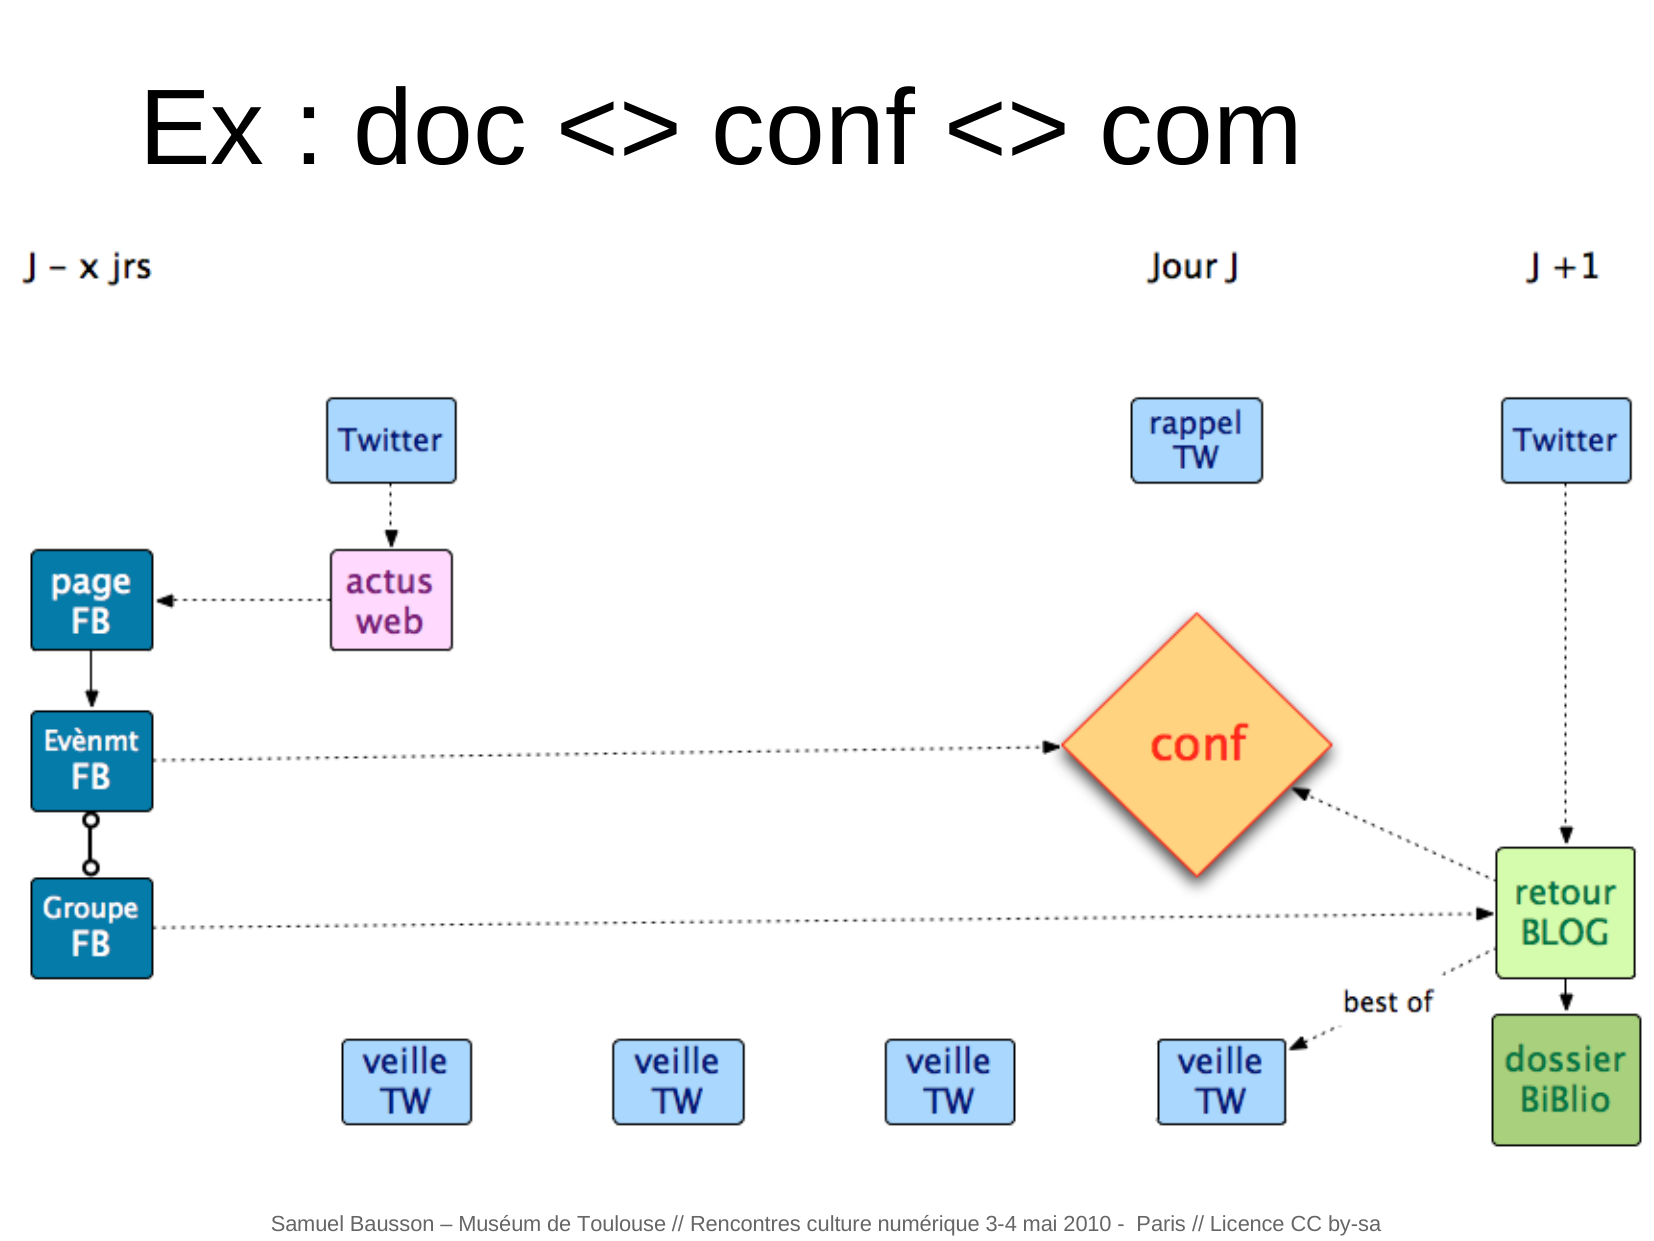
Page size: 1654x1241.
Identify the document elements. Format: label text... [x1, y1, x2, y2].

picture [6, 223, 1654, 1166]
title Ex : doc <> conf <> com [139, 45, 1628, 209]
